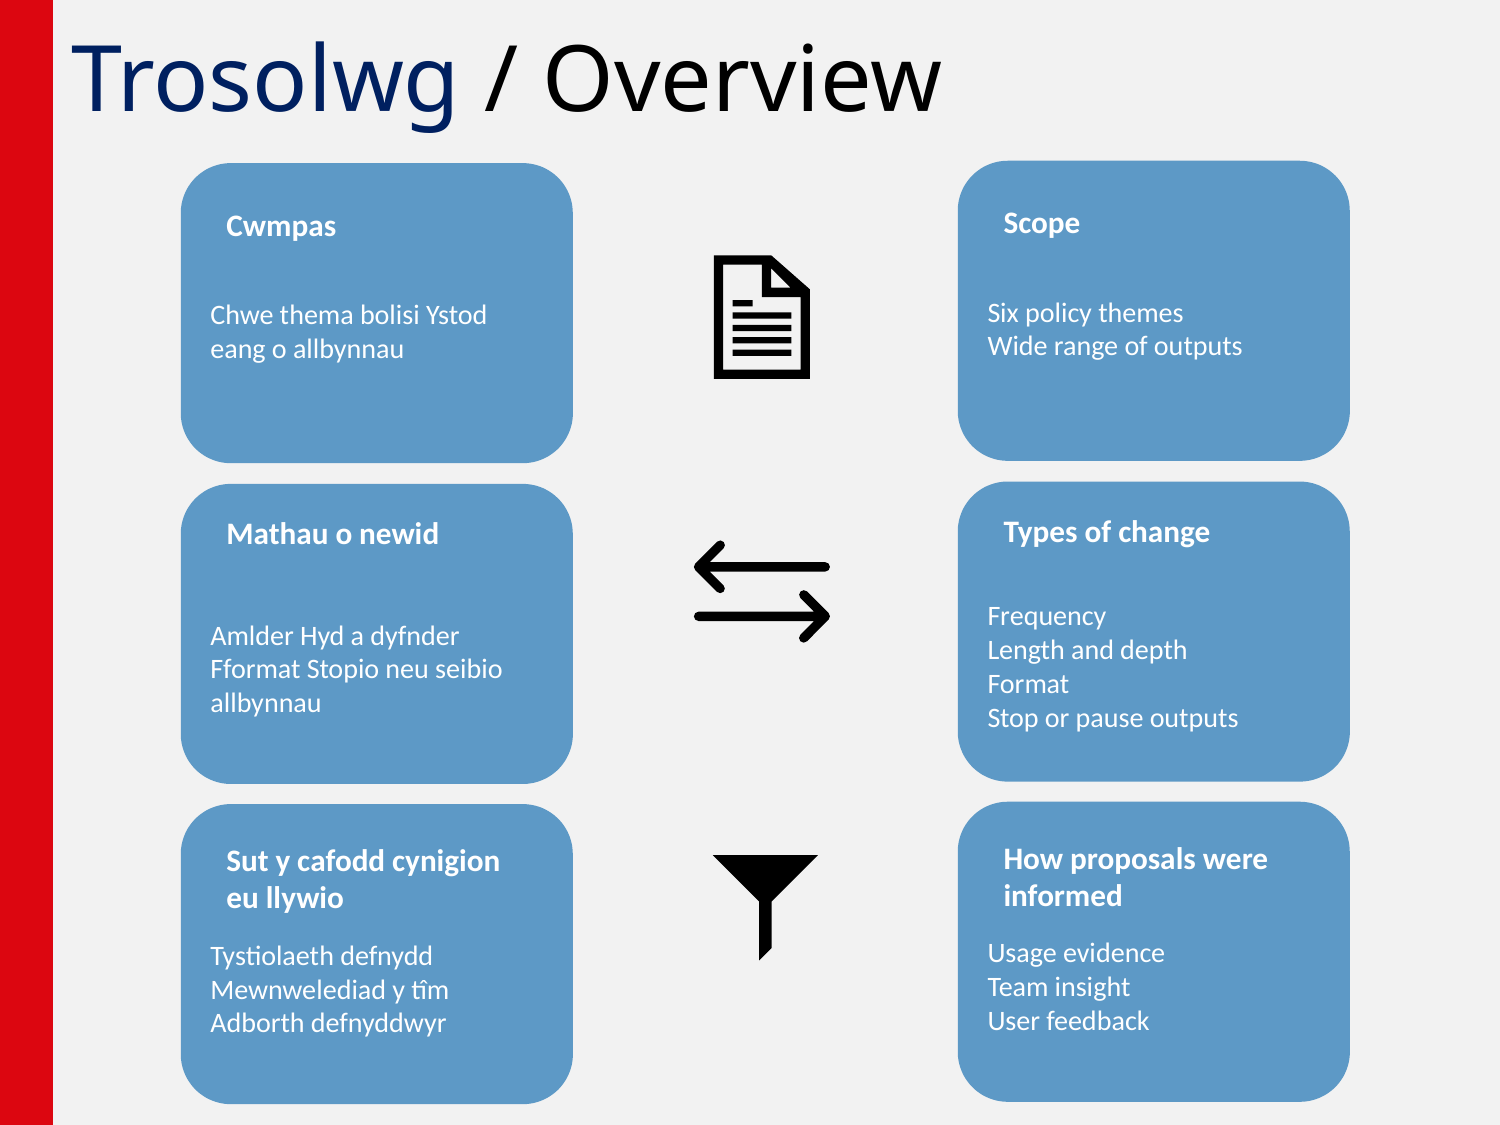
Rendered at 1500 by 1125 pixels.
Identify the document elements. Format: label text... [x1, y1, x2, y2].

text_box Cwmpas [211, 197, 516, 251]
text_box Amlder Hyd a dyfnder Fformat Stopio neu seibio allbynnau [180, 483, 573, 784]
text_box Mathau o newid [211, 505, 543, 559]
text_box Frequency Length and depth Format Stop or pause outputs [957, 481, 1350, 782]
text_box Sut y cafodd cynigion eu llywio [211, 832, 554, 924]
text_box Scope [988, 195, 1293, 249]
text_box Six policy themes Wide range of outputs [957, 160, 1350, 461]
picture [686, 242, 837, 393]
text_box Usage evidence Team insight User feedback [957, 801, 1350, 1102]
picture [690, 832, 841, 983]
title Trosolwg / Overview [56, 0, 1350, 164]
text_box How proposals were informed [988, 830, 1331, 922]
text_box Chwe thema bolisi Ystod eang o allbynnau [180, 163, 573, 464]
picture [686, 516, 837, 667]
text_box Tystiolaeth defnydd Mewnwelediad y tîm Adborth defnyddwyr [180, 804, 573, 1105]
text_box Types of change [988, 503, 1320, 557]
